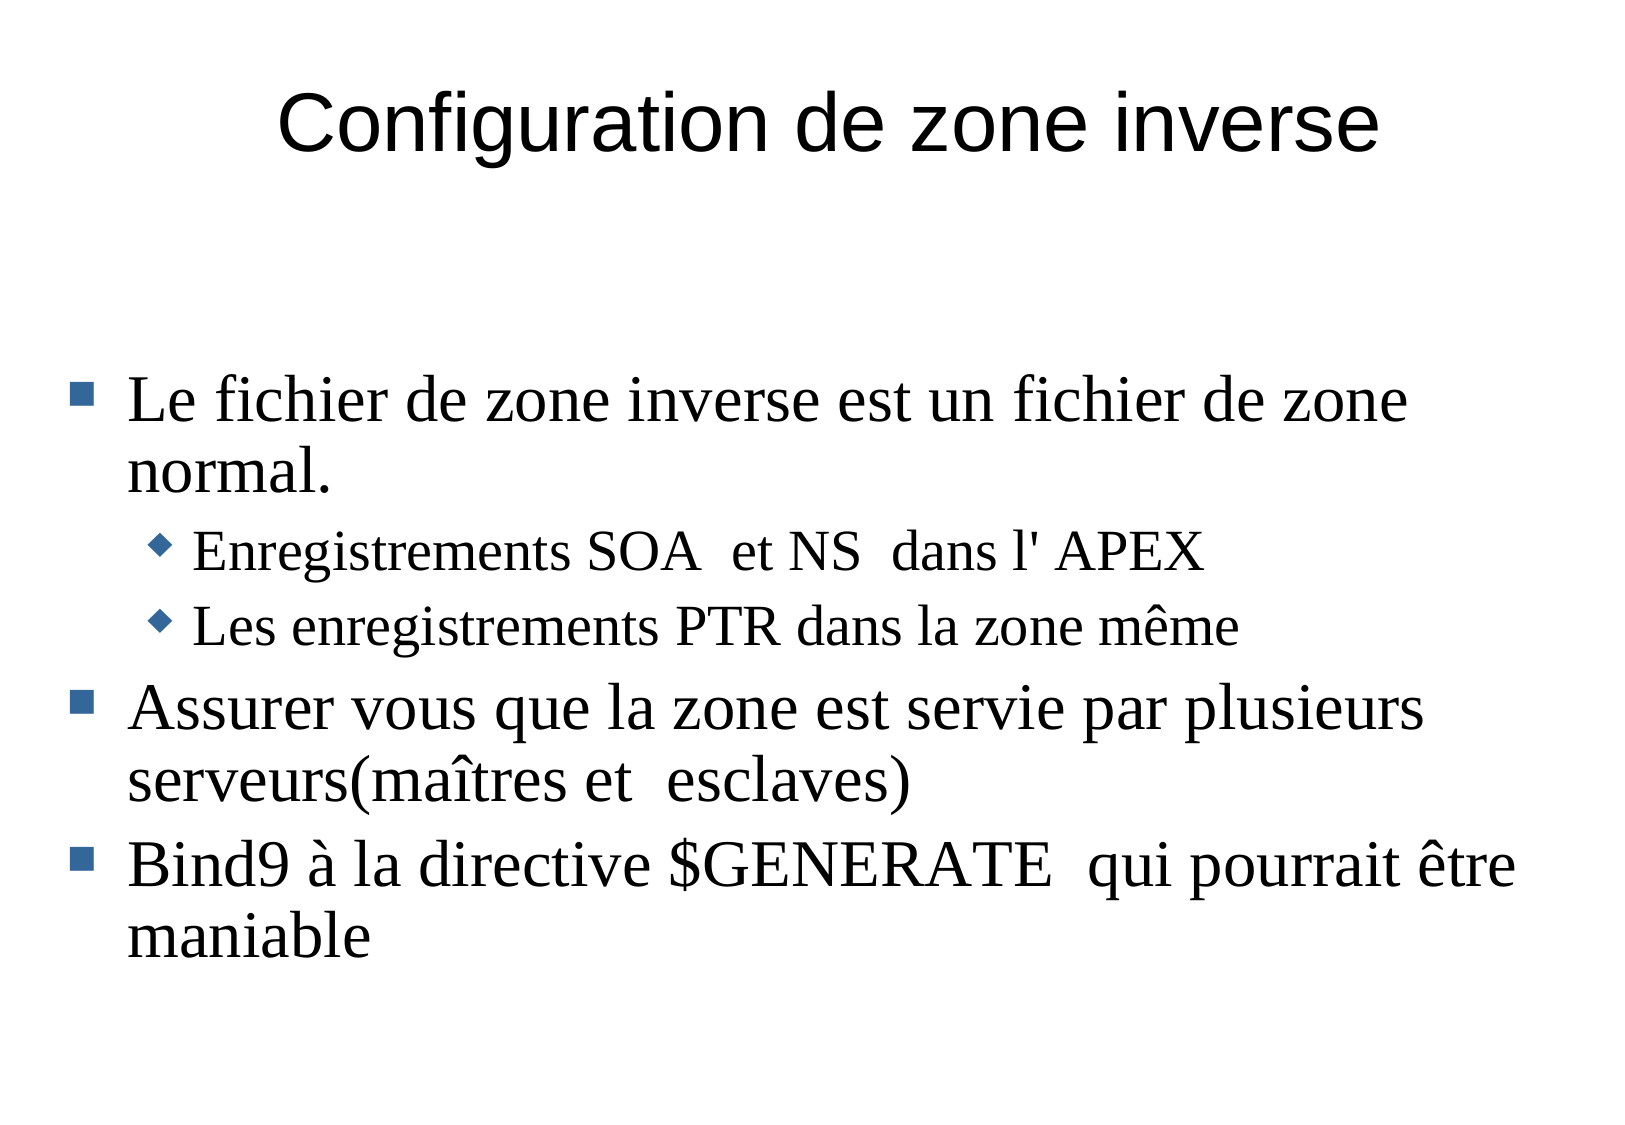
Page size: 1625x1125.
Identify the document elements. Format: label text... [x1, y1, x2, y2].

text_box Configuration de zone inverse [129, 89, 1530, 174]
text_box Le fichier de zone inverse est un fichier de zone normal. Enregistrements SOA et NS dans l' APEX Les enregistrements PTR dans la zone même Assurer vous que la zone est servie par plusieurs serveurs(maîtres et esclaves) Bind9 à la directive $GENERATE qui pourrait être maniable [57, 262, 1584, 1125]
